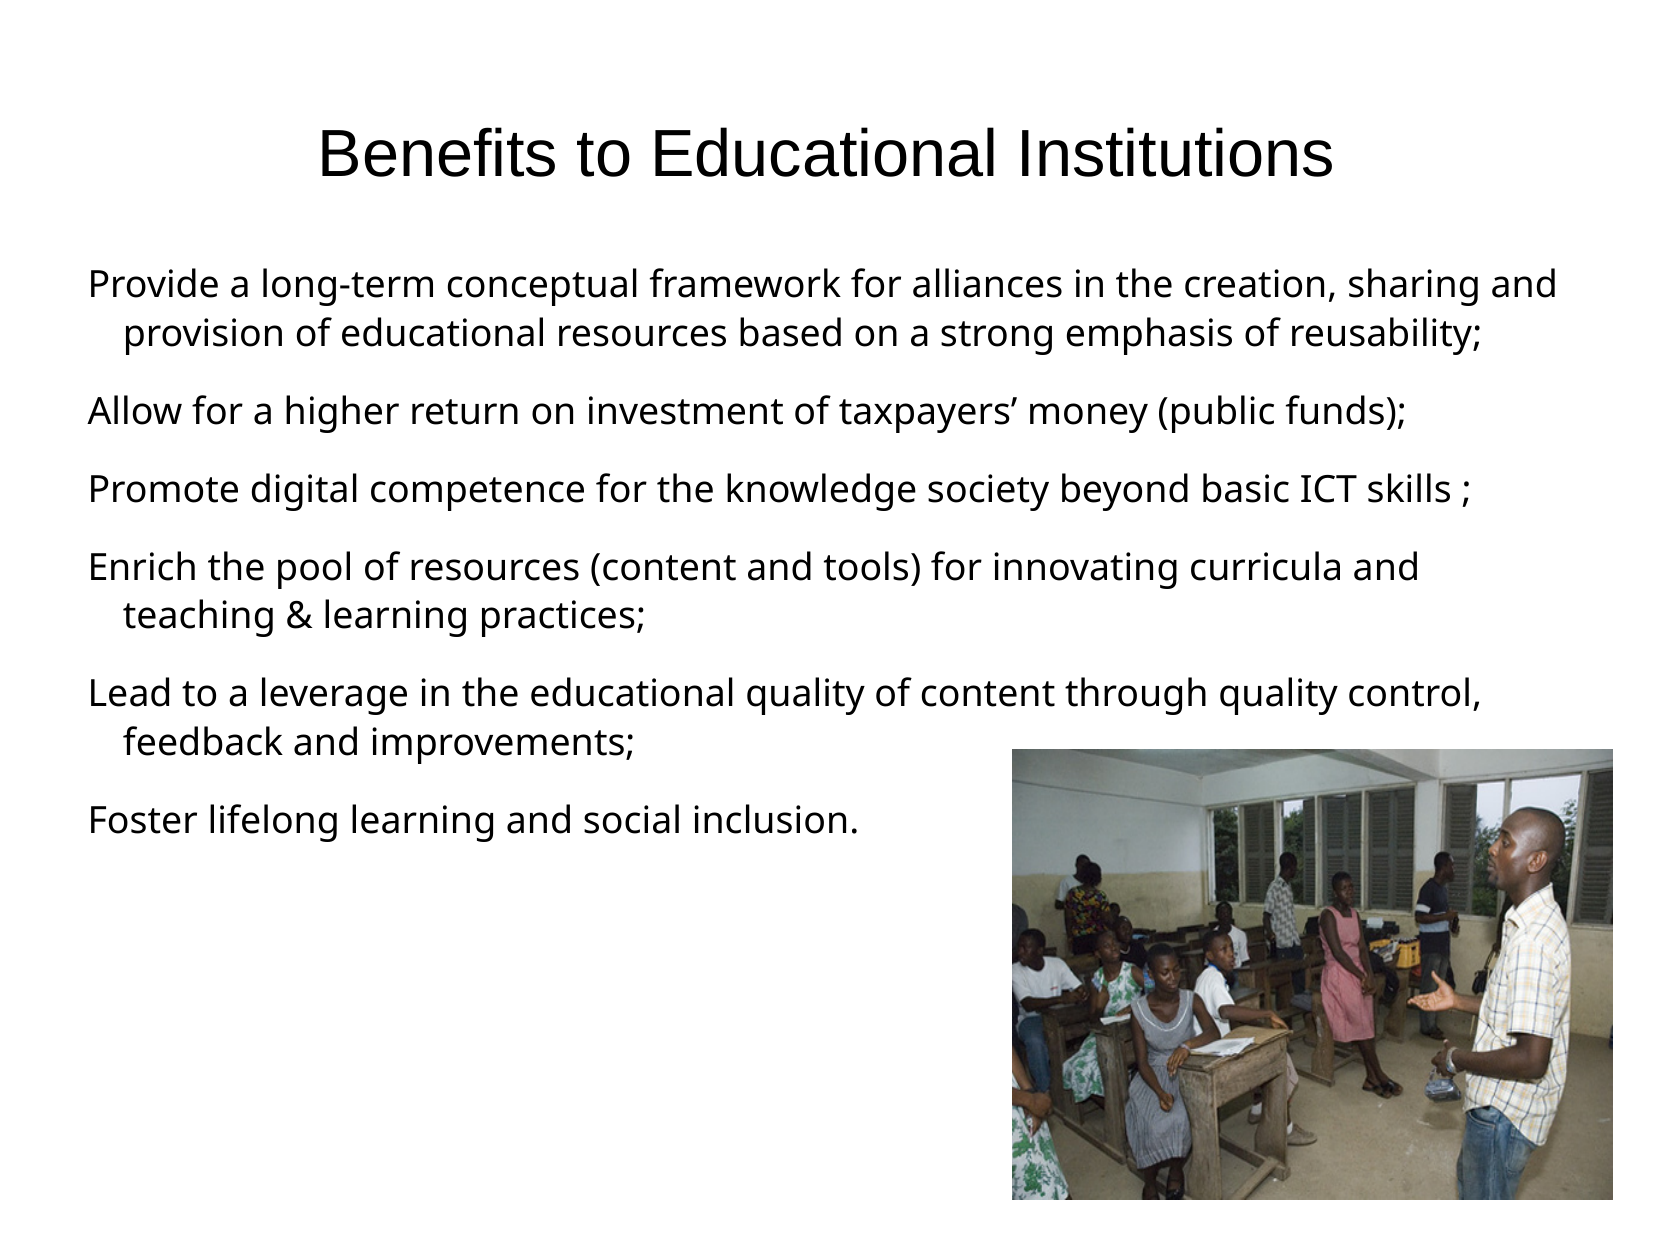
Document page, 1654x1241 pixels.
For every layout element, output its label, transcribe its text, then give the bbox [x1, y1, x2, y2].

text_box Provide a long-term conceptual framework for alliances in the creation, sharing and provision of educational resources based on a strong emphasis of reusability; Allow for a higher return on investment of taxpayers’ money (public funds); Promote digital competence for the knowledge society beyond basic ICT skills ; Enrich the pool of resources (content and tools) for innovating curricula and teaching & learning practices; Lead to a leverage in the educational quality of content through quality control, feedback and improvements; Foster lifelong learning and social inclusion. [37, 251, 1576, 895]
title Benefits to Educational Institutions [82, 49, 1571, 251]
picture [1012, 749, 1613, 1201]
text_box [637, 266, 1501, 339]
